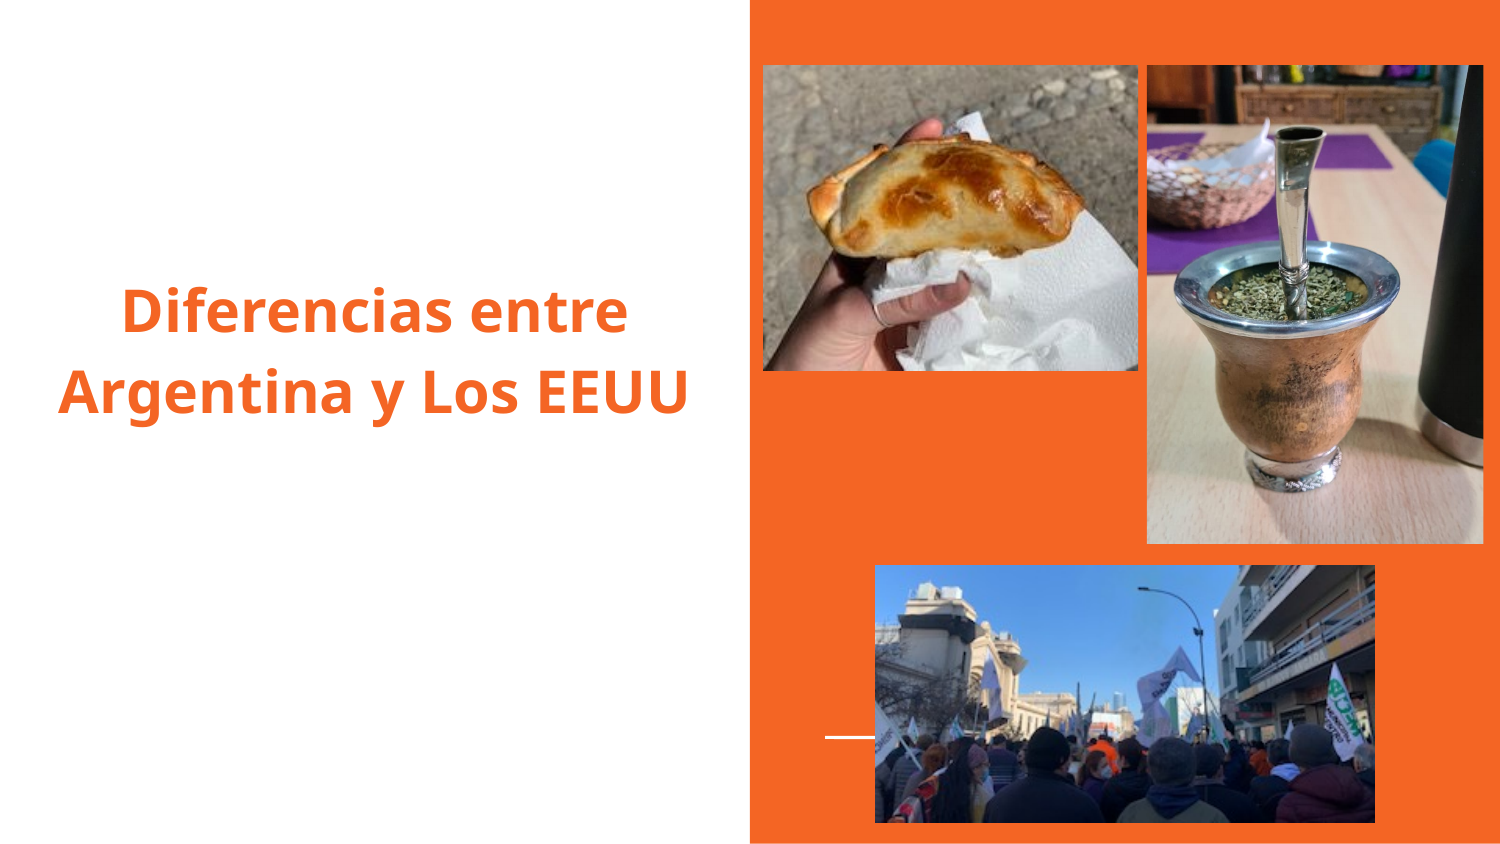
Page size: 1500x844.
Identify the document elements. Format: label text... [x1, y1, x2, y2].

picture [1146, 65, 1484, 544]
picture [875, 565, 1375, 823]
title Diferencias entre Argentina y Los EEUU [43, 229, 708, 446]
picture [763, 65, 1139, 371]
